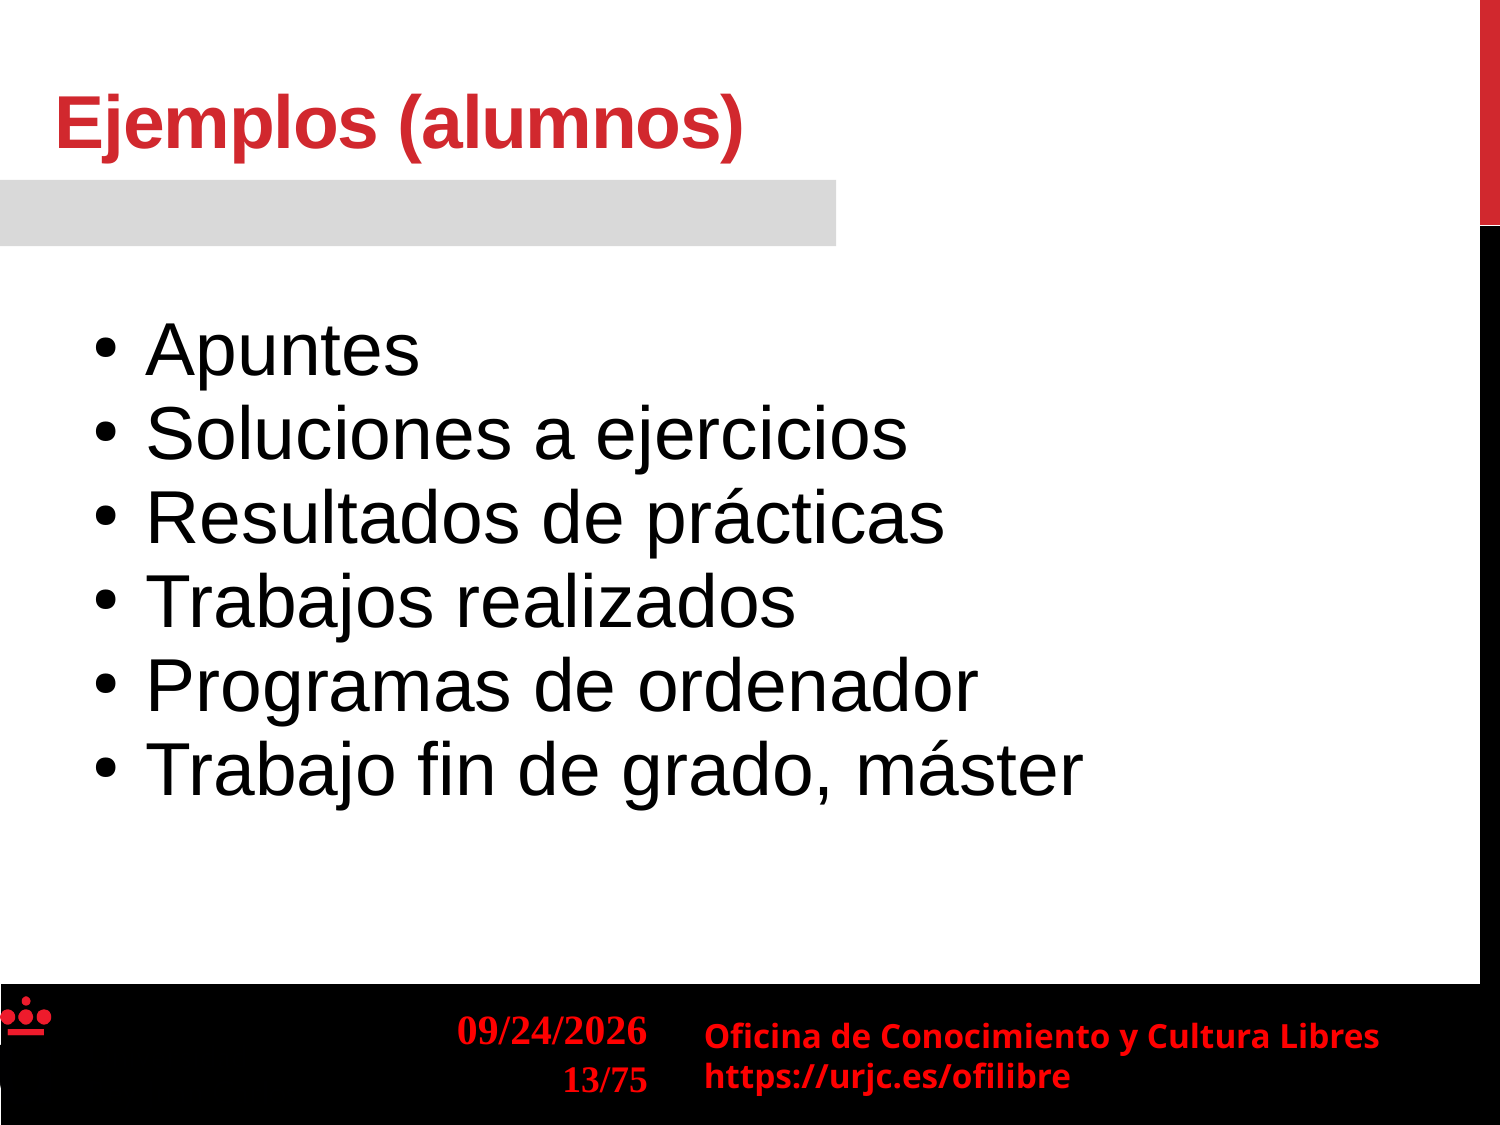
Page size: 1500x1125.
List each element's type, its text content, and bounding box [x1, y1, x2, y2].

text_box Apuntes Soluciones a ejercicios Resultados de prácticas Trabajos realizados Programas de ordenador Trabajo fin de grado, máster [60, 299, 1254, 903]
title [75, 15, 1425, 172]
text_box Ejemplos (alumnos) [39, 24, 1366, 172]
